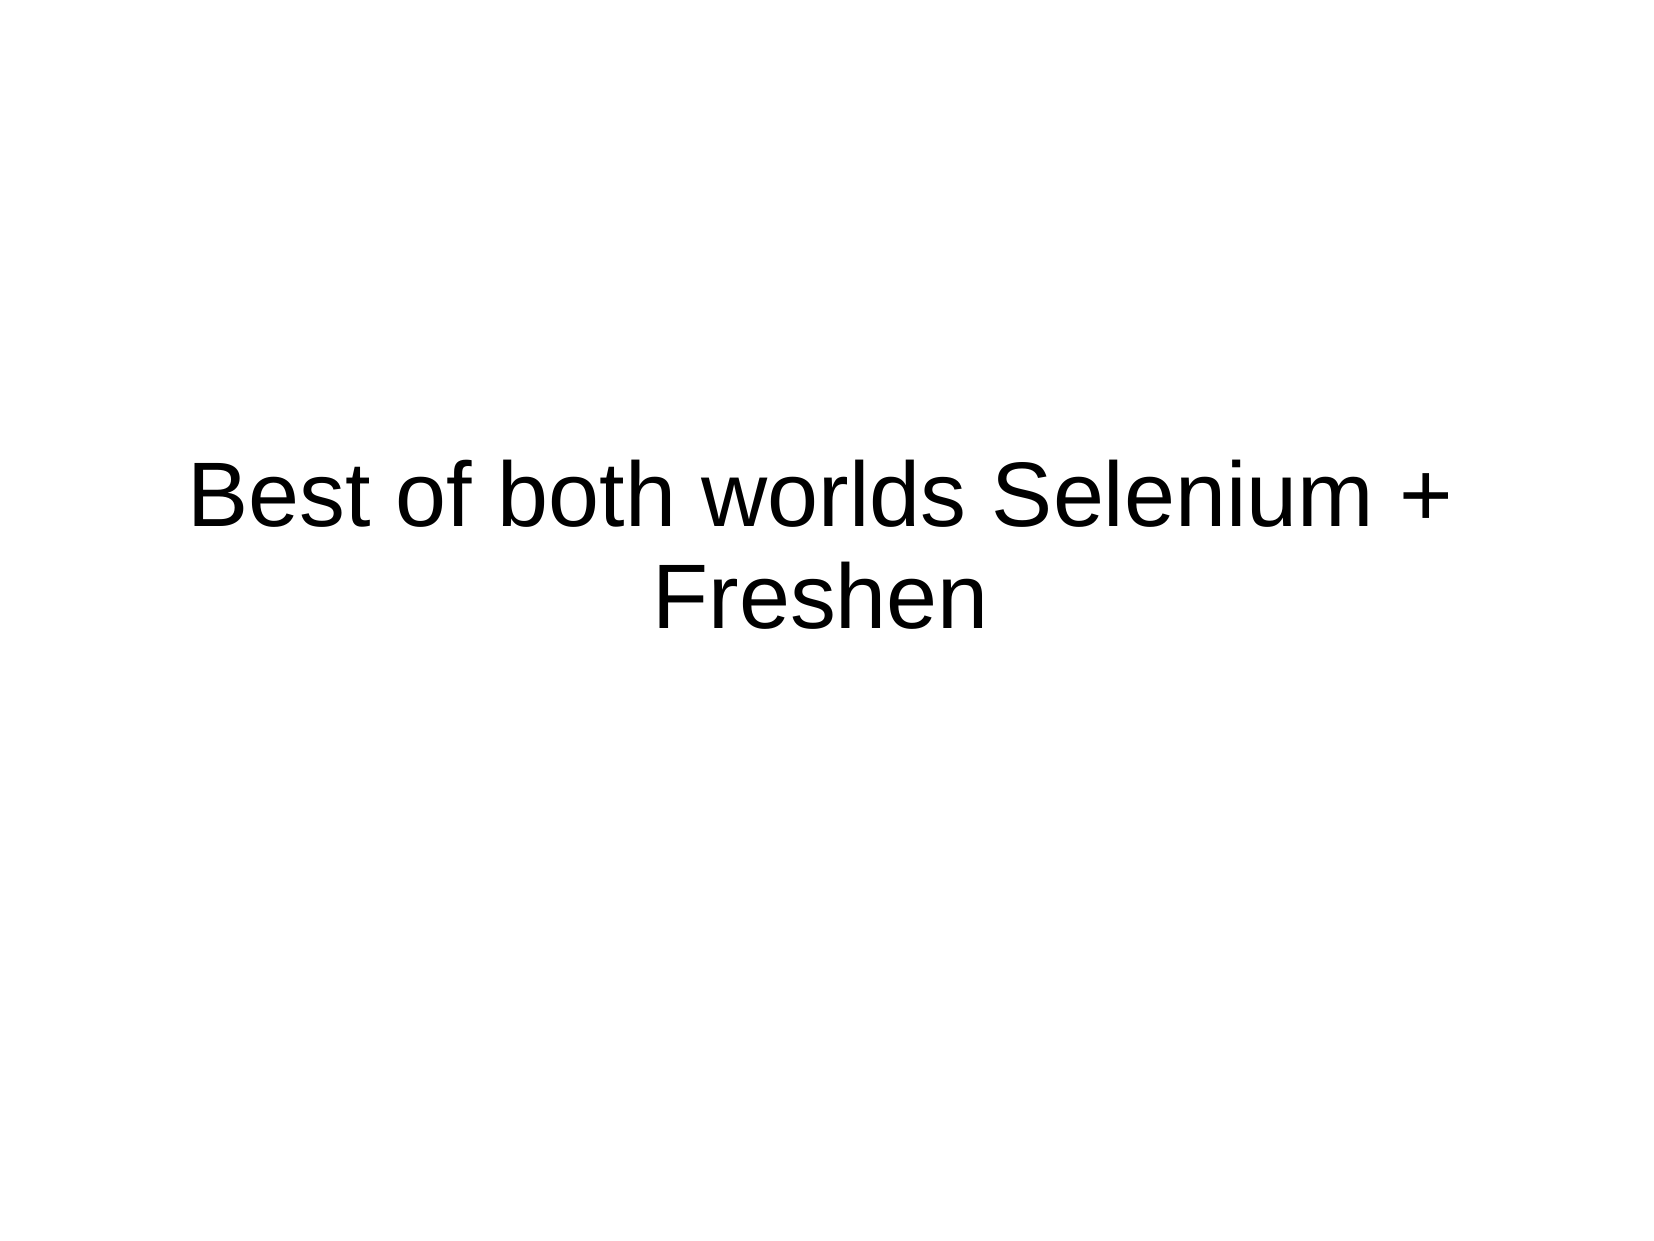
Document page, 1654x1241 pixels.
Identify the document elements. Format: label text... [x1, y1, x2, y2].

title Best of both worlds Selenium + Freshen [76, 442, 1565, 649]
